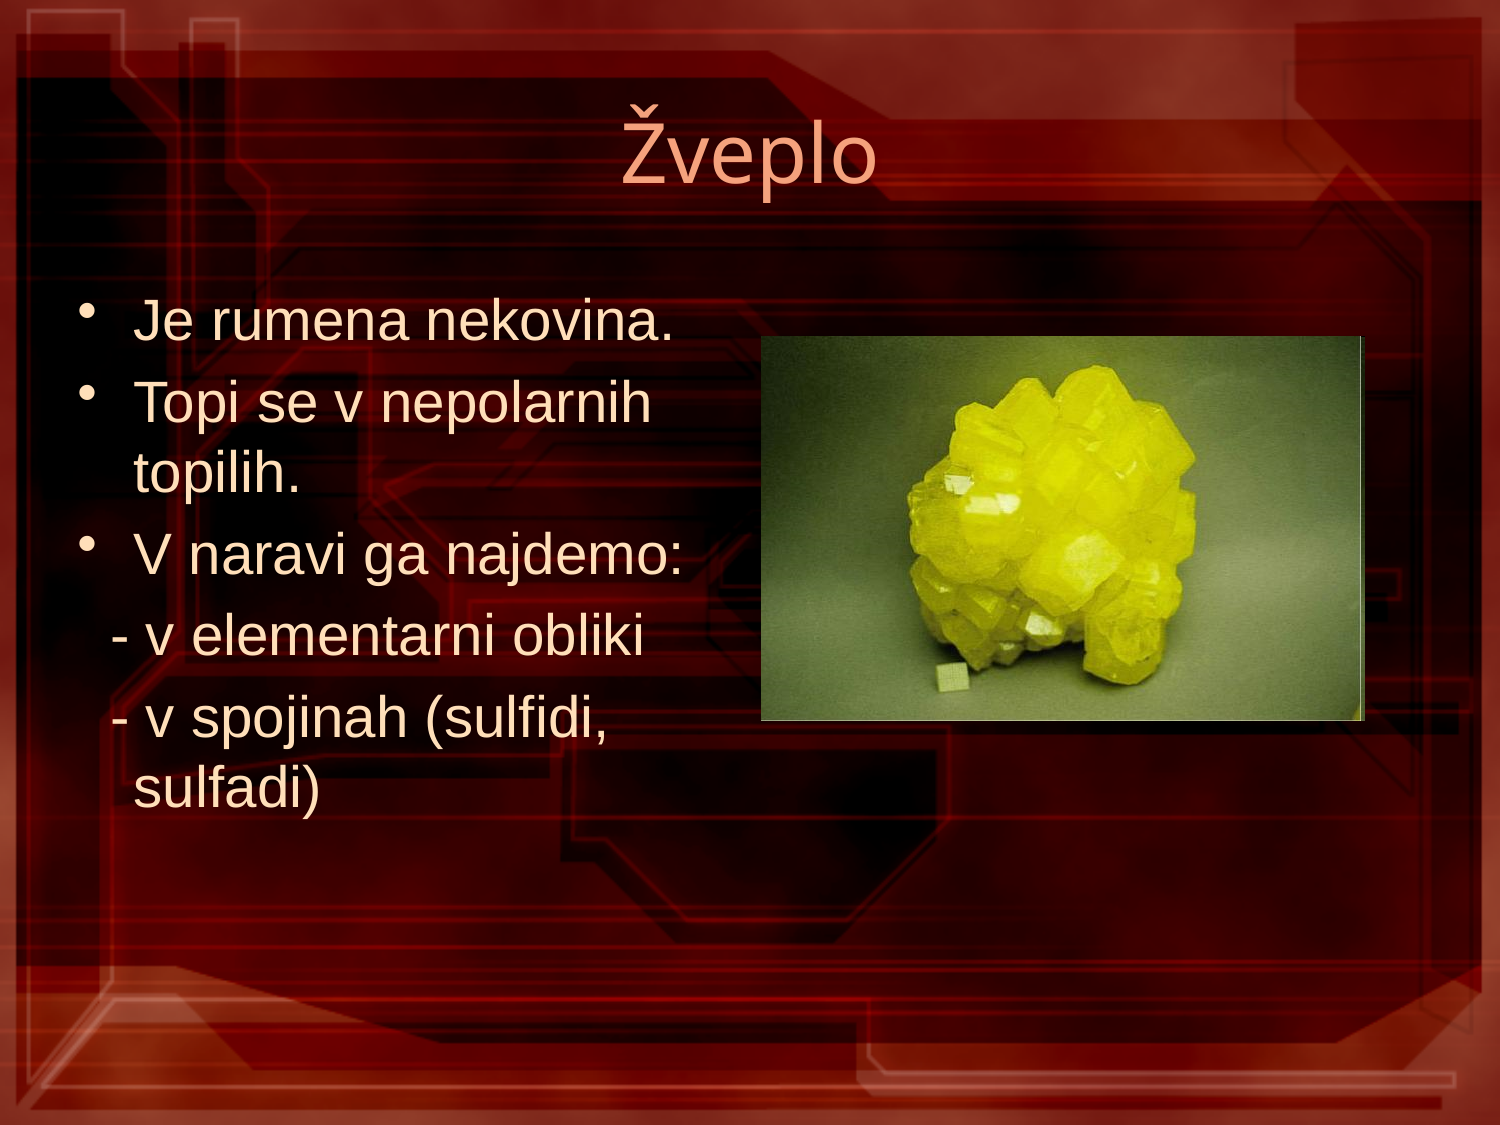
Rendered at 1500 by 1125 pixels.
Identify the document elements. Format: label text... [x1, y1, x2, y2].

list Je rumena nekovina. Topi se v nepolarnih topilih. V naravi ga najdemo: - v elementarni obliki - v spojinah (sulfidi, sulfadi) [62, 275, 738, 1013]
picture [0, 0, 1500, 1125]
title Žveplo [62, 42, 1438, 258]
